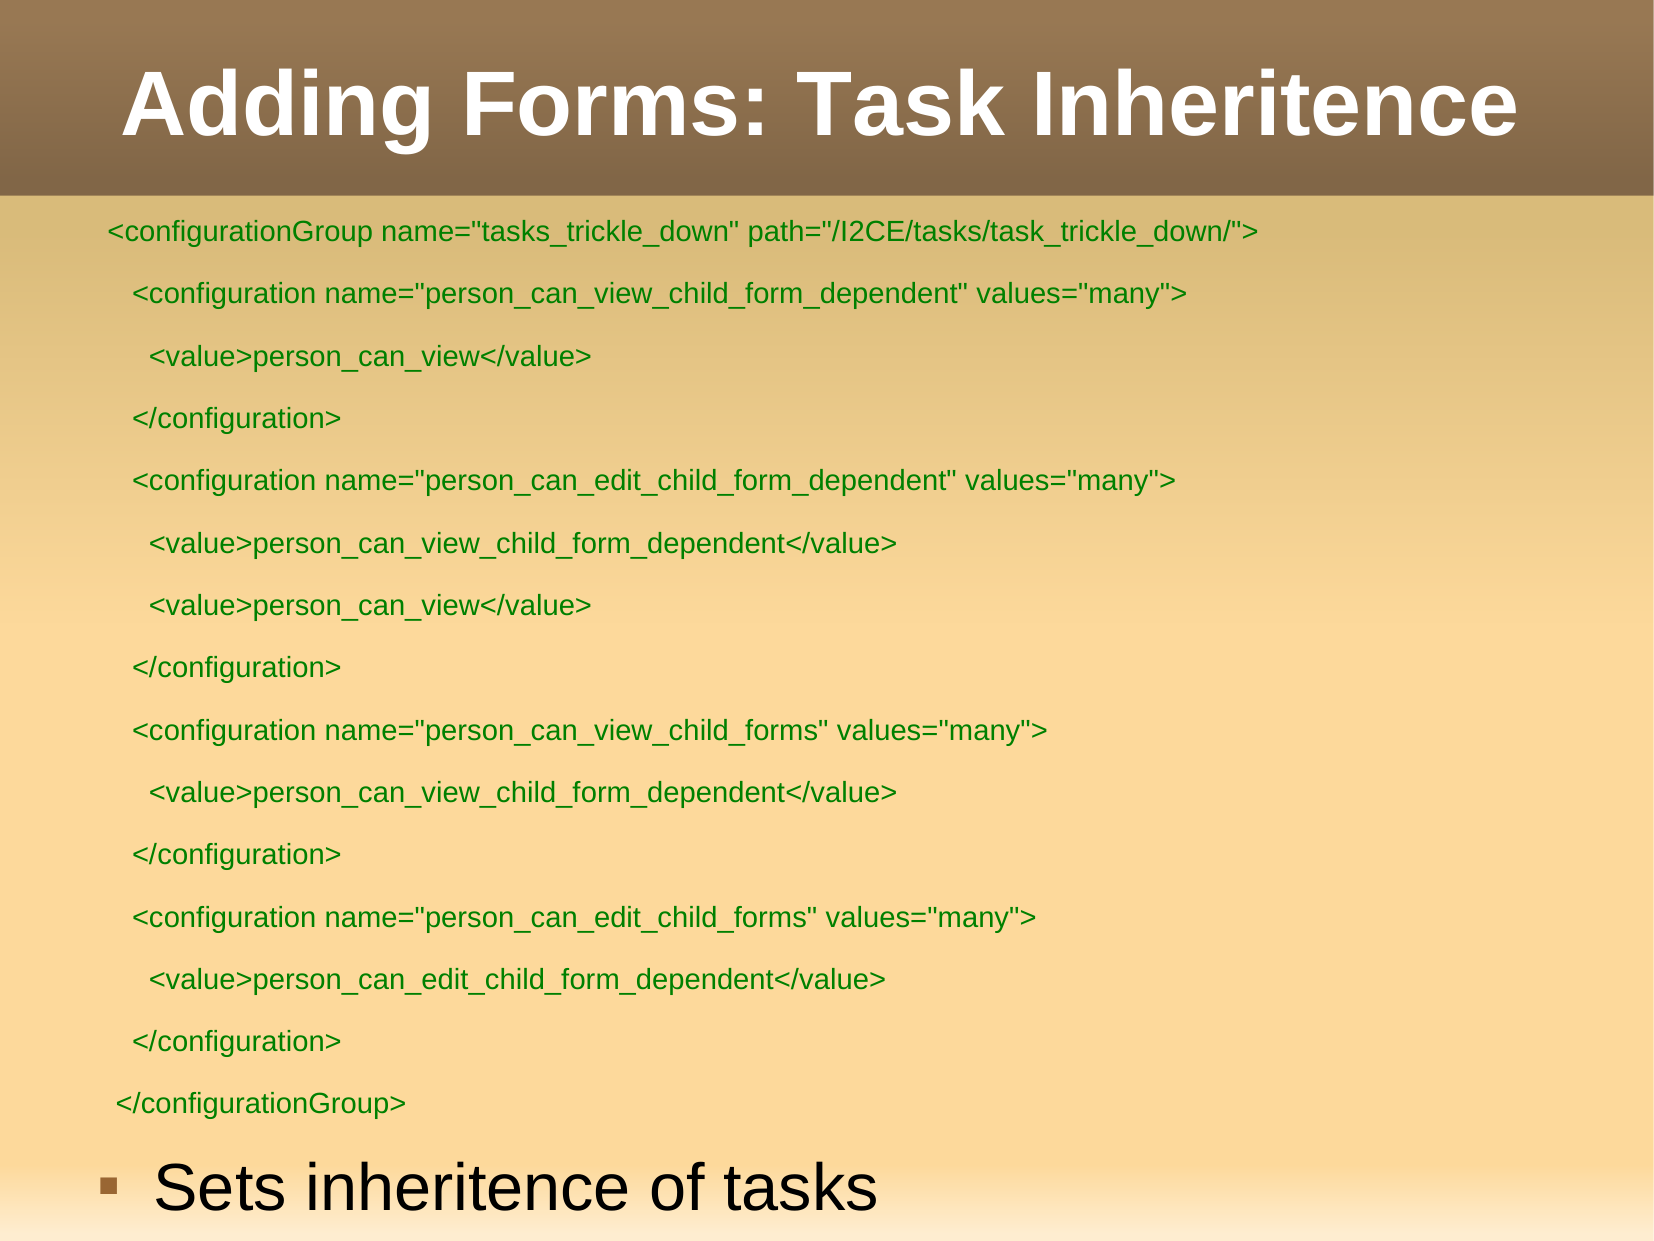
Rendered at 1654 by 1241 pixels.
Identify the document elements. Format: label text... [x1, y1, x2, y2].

list <configurationGroup name="tasks_trickle_down" path="/I2CE/tasks/task_trickle_down/"> <configuration name="person_can_view_child_form_dependent" values="many"> <value>person_can_view</value> </configuration> <configuration name="person_can_edit_child_form_dependent" values="many"> <value>person_can_view_child_form_dependent</value> <value>person_can_view</value> </configuration> <configuration name="person_can_view_child_forms" values="many"> <value>person_can_view_child_form_dependent</value> </configuration> <configuration name="person_can_edit_child_forms" values="many"> <value>person_can_edit_child_form_dependent</value> </configuration> </configurationGroup> Sets inheritence of tasks [82, 215, 1571, 1225]
picture [0, 0, 1654, 1241]
title Adding Forms: Task Inheritence [76, 7, 1565, 200]
